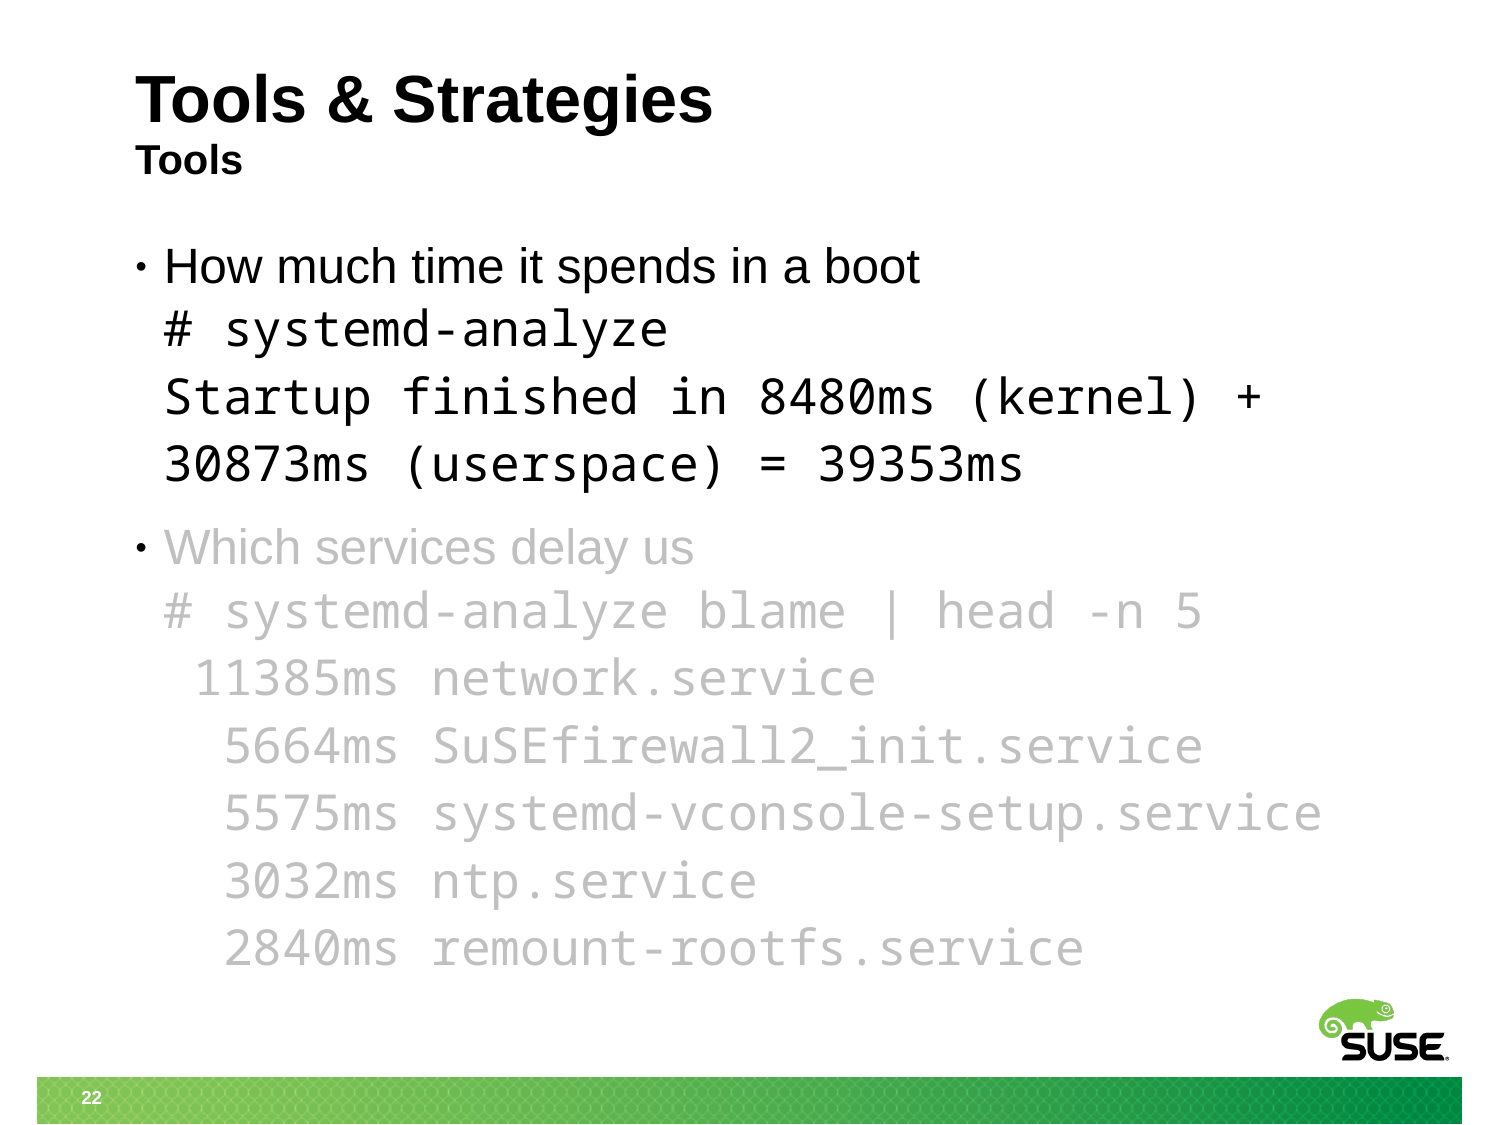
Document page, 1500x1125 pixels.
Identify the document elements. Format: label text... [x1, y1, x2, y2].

title Tools & Strategies Tools [135, 41, 1372, 204]
picture [37, 1077, 1462, 1124]
picture [1319, 999, 1449, 1061]
list How much time it spends in a boot # systemd-analyze Startup finished in 8480ms (kernel) + 30873ms (userspace) = 39353ms Which services delay us # systemd-analyze blame | head -n 5 11385ms network.service 5664ms SuSEfirewall2_init.service 5575ms systemd-vconsole-setup.service 3032ms ntp.service 2840ms remount-rootfs.service [135, 238, 1372, 982]
